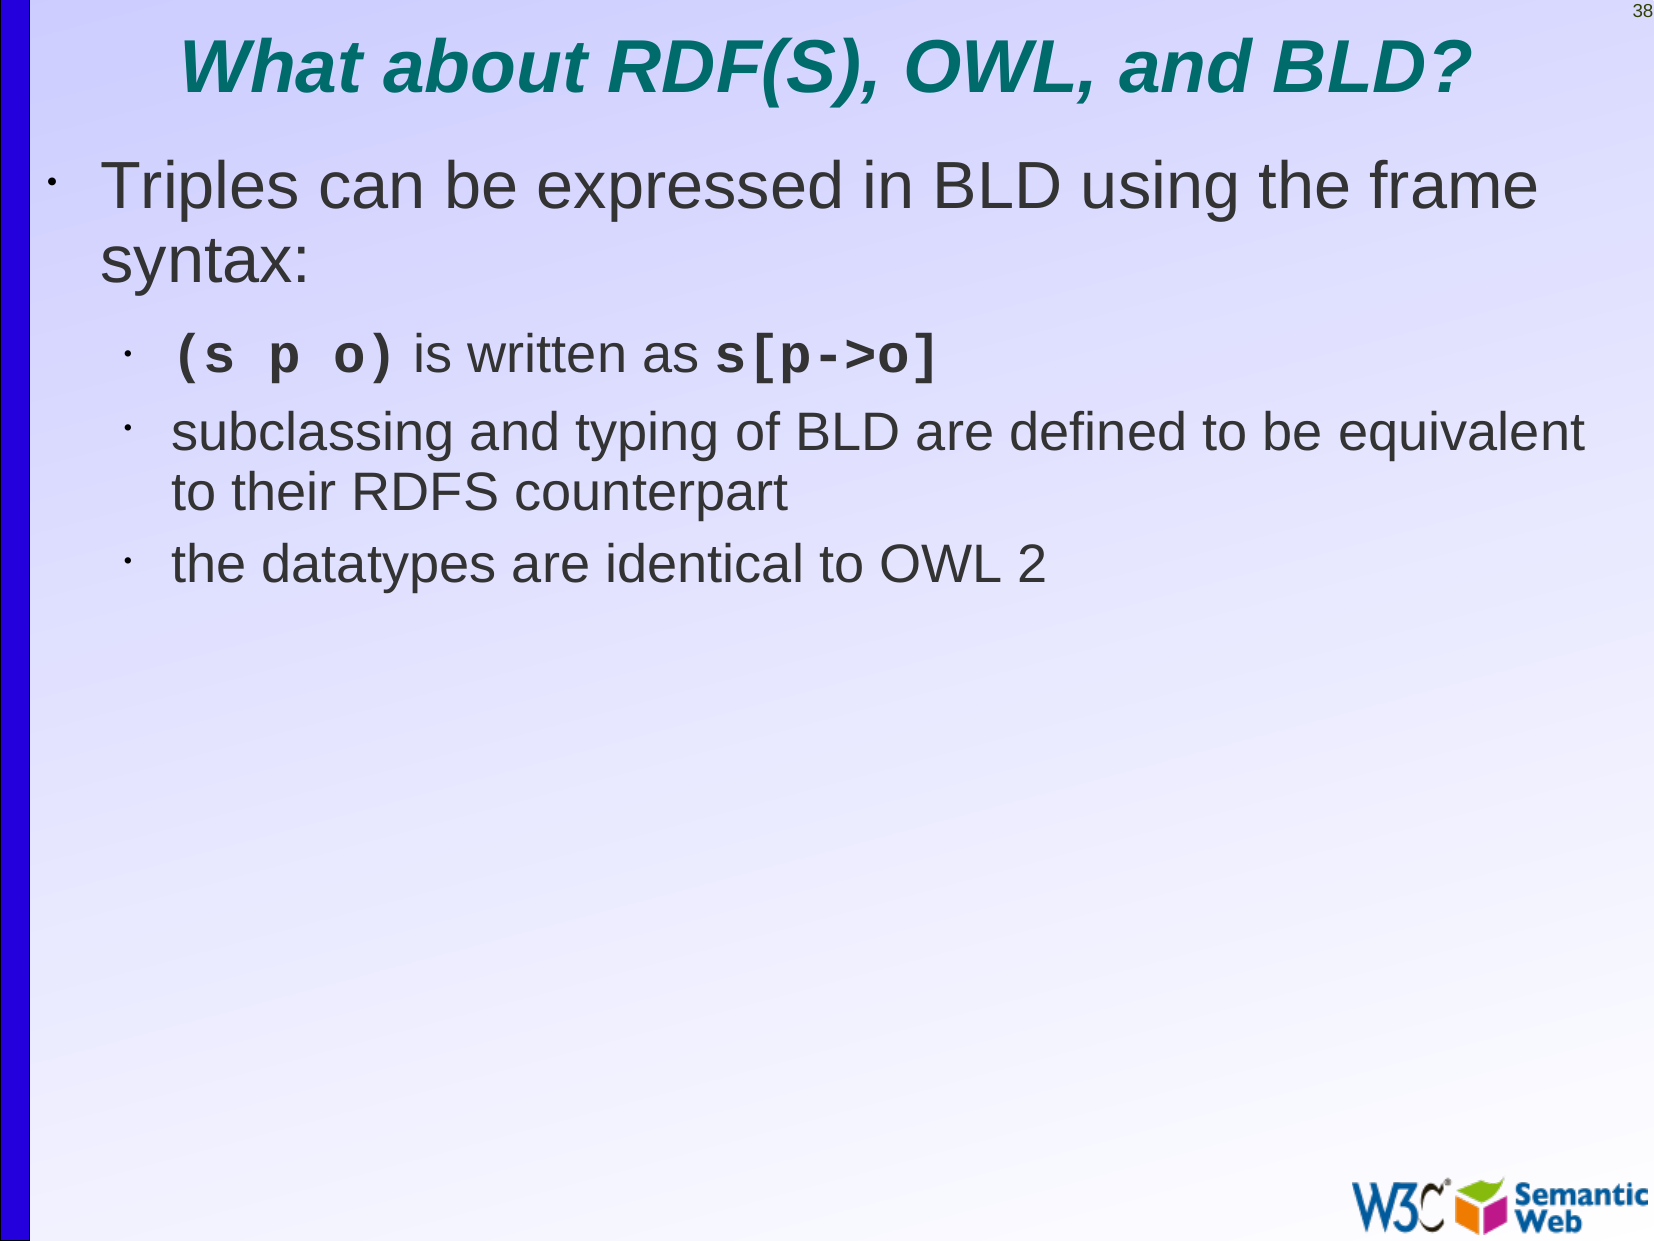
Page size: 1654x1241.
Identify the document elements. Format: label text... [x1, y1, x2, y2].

picture [1352, 1175, 1648, 1235]
list Triples can be expressed in BLD using the frame syntax: (s p o) is written as s[p->o] subclassing and typing of BLD are defined to be equivalent to their RDFS counterpart the datatypes are identical to OWL 2 [29, 147, 1624, 1119]
title What about RDF(S), OWL, and BLD? [0, 13, 1654, 117]
